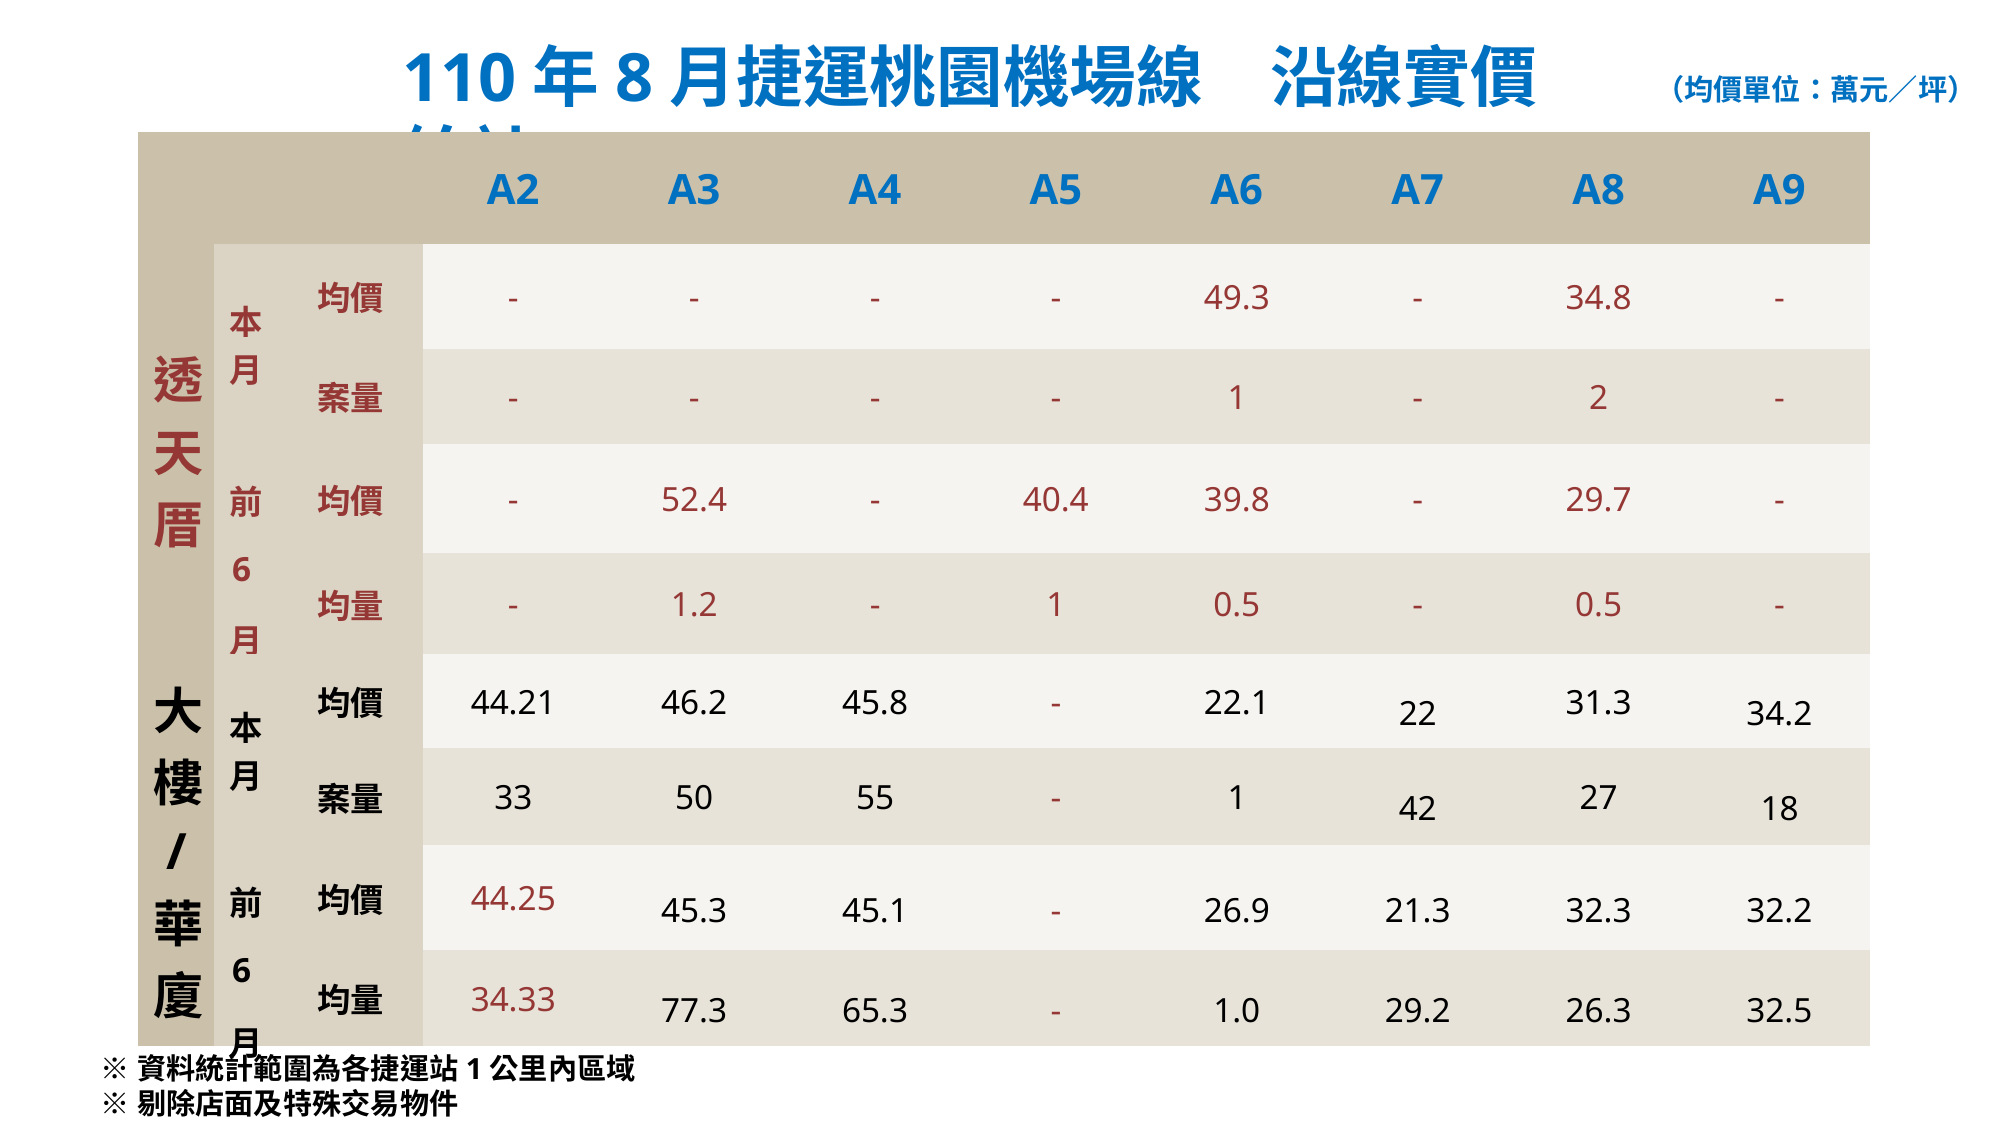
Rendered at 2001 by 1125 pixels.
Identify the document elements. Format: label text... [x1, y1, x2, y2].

table_cell 1 [1146, 748, 1327, 845]
table_cell 前6月 [214, 444, 278, 654]
table_cell - [1327, 244, 1508, 349]
table_cell 18 [1689, 748, 1870, 845]
table_cell 55 [785, 748, 966, 845]
table_cell - [966, 244, 1146, 349]
text_box 110年8月捷運桃園機場線 沿線實價統計 [387, 27, 1611, 132]
table_cell 44.21 [423, 654, 604, 748]
table_cell 34.2 [1689, 654, 1870, 748]
table_cell - [966, 349, 1146, 444]
table_cell 39.8 [1146, 444, 1327, 553]
table_cell 33 [423, 748, 604, 845]
text_box （均價單位：萬元／坪） [1640, 63, 2000, 114]
table_cell 77.3 [604, 950, 785, 1046]
table_cell 本月 [214, 654, 278, 845]
table_header A6 [1146, 132, 1327, 244]
table_cell 29.7 [1508, 444, 1689, 553]
table_cell 52.4 [604, 444, 785, 553]
table_header [138, 132, 423, 244]
table_cell - [966, 845, 1146, 950]
table_cell 46.2 [604, 654, 785, 748]
table_header A5 [966, 132, 1146, 244]
table_cell - [785, 244, 966, 349]
table_cell - [1689, 244, 1870, 349]
table_cell 32.3 [1508, 845, 1689, 950]
table_cell 前6月 [235, 646, 253, 654]
table_header A3 [604, 132, 785, 244]
table_cell 26.9 [1146, 845, 1327, 950]
table_cell 本月 [214, 244, 278, 444]
table_cell - [423, 553, 604, 654]
table_cell - [1327, 444, 1508, 553]
table_cell - [1689, 553, 1870, 654]
table_cell - [1689, 444, 1870, 553]
table_cell 26.3 [1508, 950, 1689, 1046]
table_cell - [966, 748, 1146, 845]
table_cell 45.1 [785, 845, 966, 950]
table_cell 22.1 [1146, 654, 1327, 748]
table_cell 0.5 [1508, 553, 1689, 654]
table_cell 49.3 [1146, 244, 1327, 349]
table_cell 2 [1508, 349, 1689, 444]
table_cell - [423, 444, 604, 553]
table_cell 32.5 [1689, 950, 1870, 1046]
table_cell 案量 [278, 748, 423, 845]
table_cell 均價 [278, 845, 423, 950]
text_box ※資料統計範圍為各捷運站1公里內區域 ※剔除店面及特殊交易物件 [86, 1043, 719, 1125]
table_cell 1 [966, 553, 1146, 654]
table_cell 45.8 [785, 654, 966, 748]
table_cell 34.33 [423, 950, 604, 1046]
table_cell 34.8 [1508, 244, 1689, 349]
table_cell 22 [1327, 654, 1508, 748]
table_cell 1.0 [1146, 950, 1327, 1046]
table_header A8 [1508, 132, 1689, 244]
table_cell 透天厝 [138, 244, 214, 654]
table_cell - [785, 553, 966, 654]
table_cell 27 [1508, 748, 1689, 845]
table_header A4 [785, 132, 966, 244]
table_cell - [604, 244, 785, 349]
table_cell 45.3 [604, 845, 785, 950]
table_cell 0.5 [1146, 553, 1327, 654]
table_cell - [785, 349, 966, 444]
table_cell 40.4 [966, 444, 1146, 553]
table_cell 均價 [278, 654, 423, 748]
table_cell - [604, 349, 785, 444]
table_cell - [1327, 349, 1508, 444]
table_cell 均價 [278, 244, 423, 349]
table_cell 29.2 [1327, 950, 1508, 1046]
table_cell 32.2 [1689, 845, 1870, 950]
table_cell 案量 [278, 349, 423, 444]
table_cell - [966, 654, 1146, 748]
table_cell 50 [604, 748, 785, 845]
table_cell 前6月 [214, 845, 278, 1046]
table_cell 均量 [278, 950, 423, 1046]
table_cell - [785, 444, 966, 553]
table_cell 44.25 [423, 845, 604, 950]
table_cell 31.3 [1508, 654, 1689, 748]
table_cell 均量 [278, 553, 423, 654]
table_header A7 [1327, 132, 1508, 244]
table_cell - [423, 349, 604, 444]
table_cell - [1689, 349, 1870, 444]
table_cell 1 [1146, 349, 1327, 444]
table_cell 均價 [278, 444, 423, 553]
table_cell 21.3 [1327, 845, 1508, 950]
table_cell - [966, 950, 1146, 1046]
table_cell 大樓 / 華廈 [138, 654, 214, 1046]
table_header A2 [423, 132, 604, 244]
table_cell - [1327, 553, 1508, 654]
table_cell 42 [1327, 748, 1508, 845]
table_cell 65.3 [785, 950, 966, 1046]
table_cell - [423, 244, 604, 349]
table_cell 1.2 [604, 553, 785, 654]
table_header A9 [1689, 132, 1870, 244]
